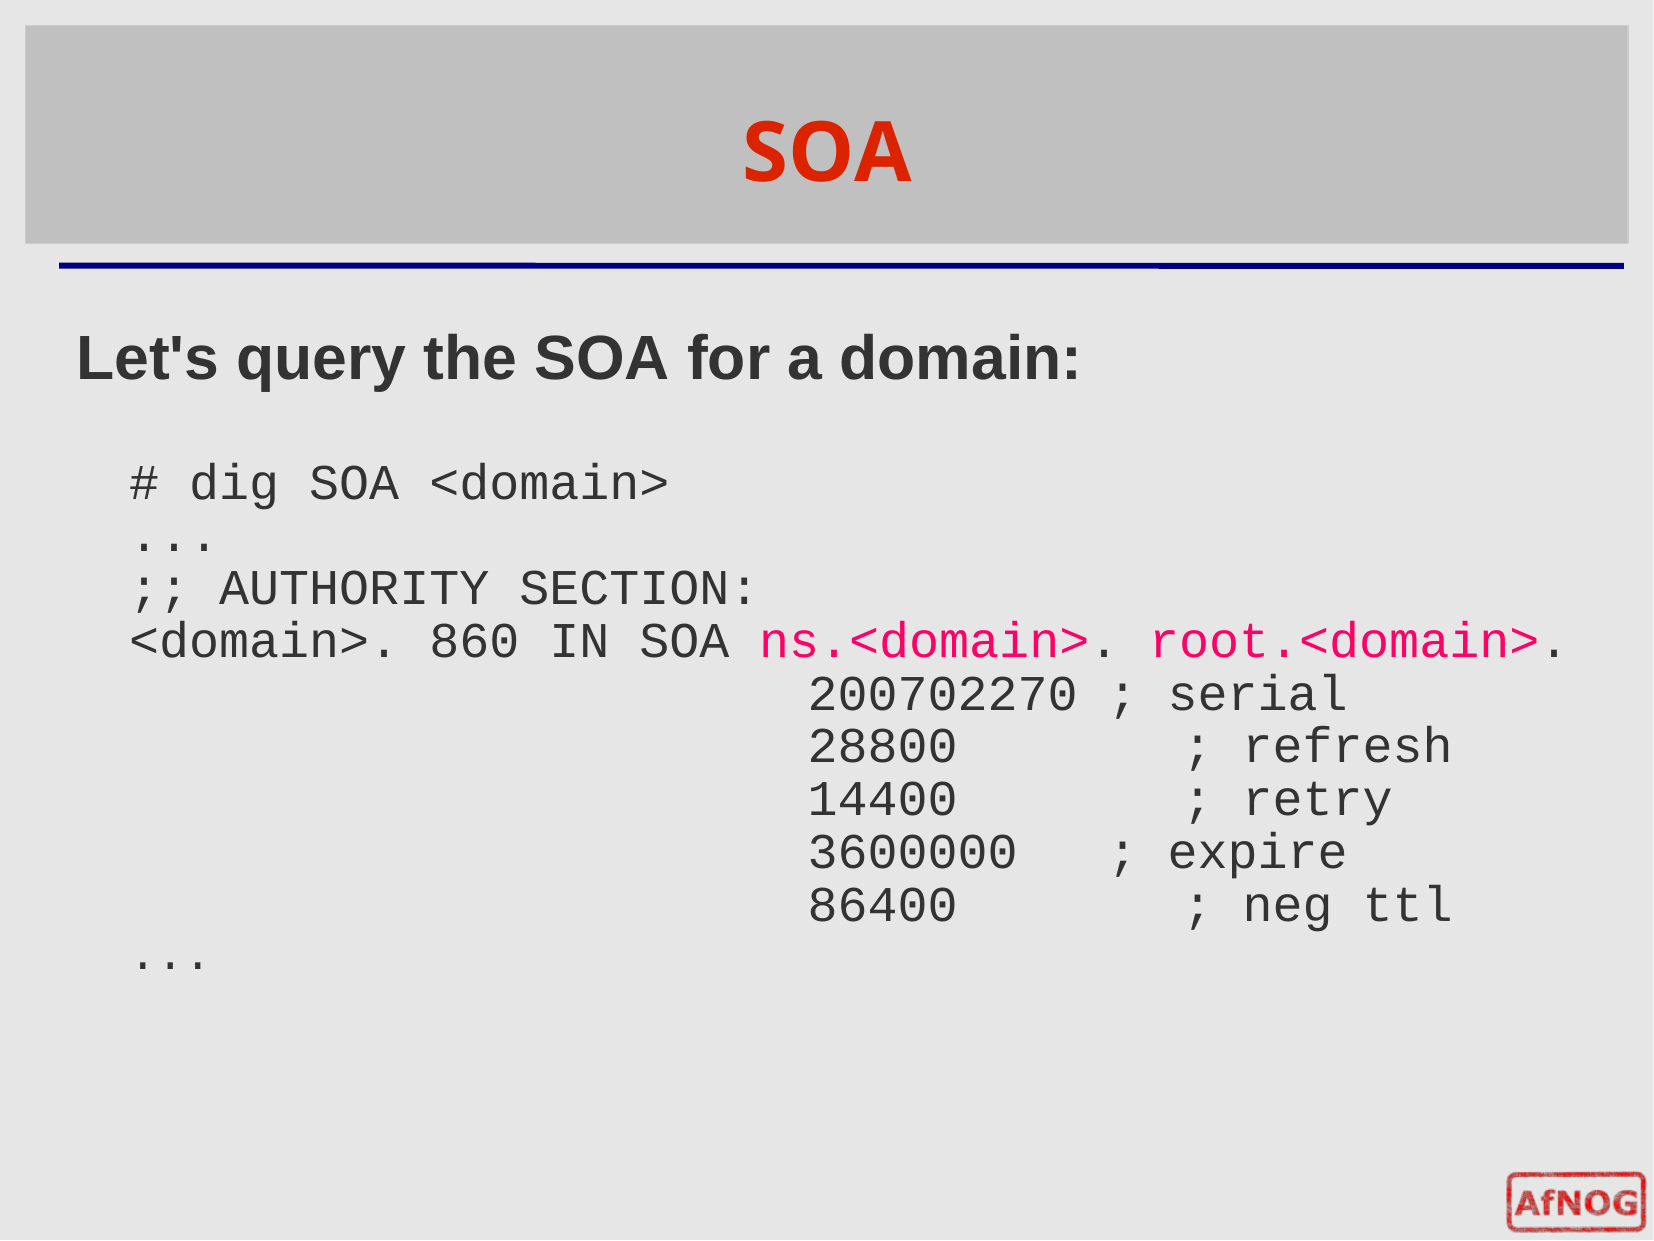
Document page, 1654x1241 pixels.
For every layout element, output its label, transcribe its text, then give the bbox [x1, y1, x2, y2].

title SOA [121, 46, 1534, 254]
picture [1505, 1170, 1648, 1235]
list Let's query the SOA for a domain: # dig SOA <domain> ... ;; AUTHORITY SECTION: <domain>. 860 IN SOA ns.<domain>. root.<domain>. 200702270 ; serial 28800 ; refresh 14400 ; retry 3600000 ; expire 86400 ; neg ttl ... [59, 322, 1595, 1132]
